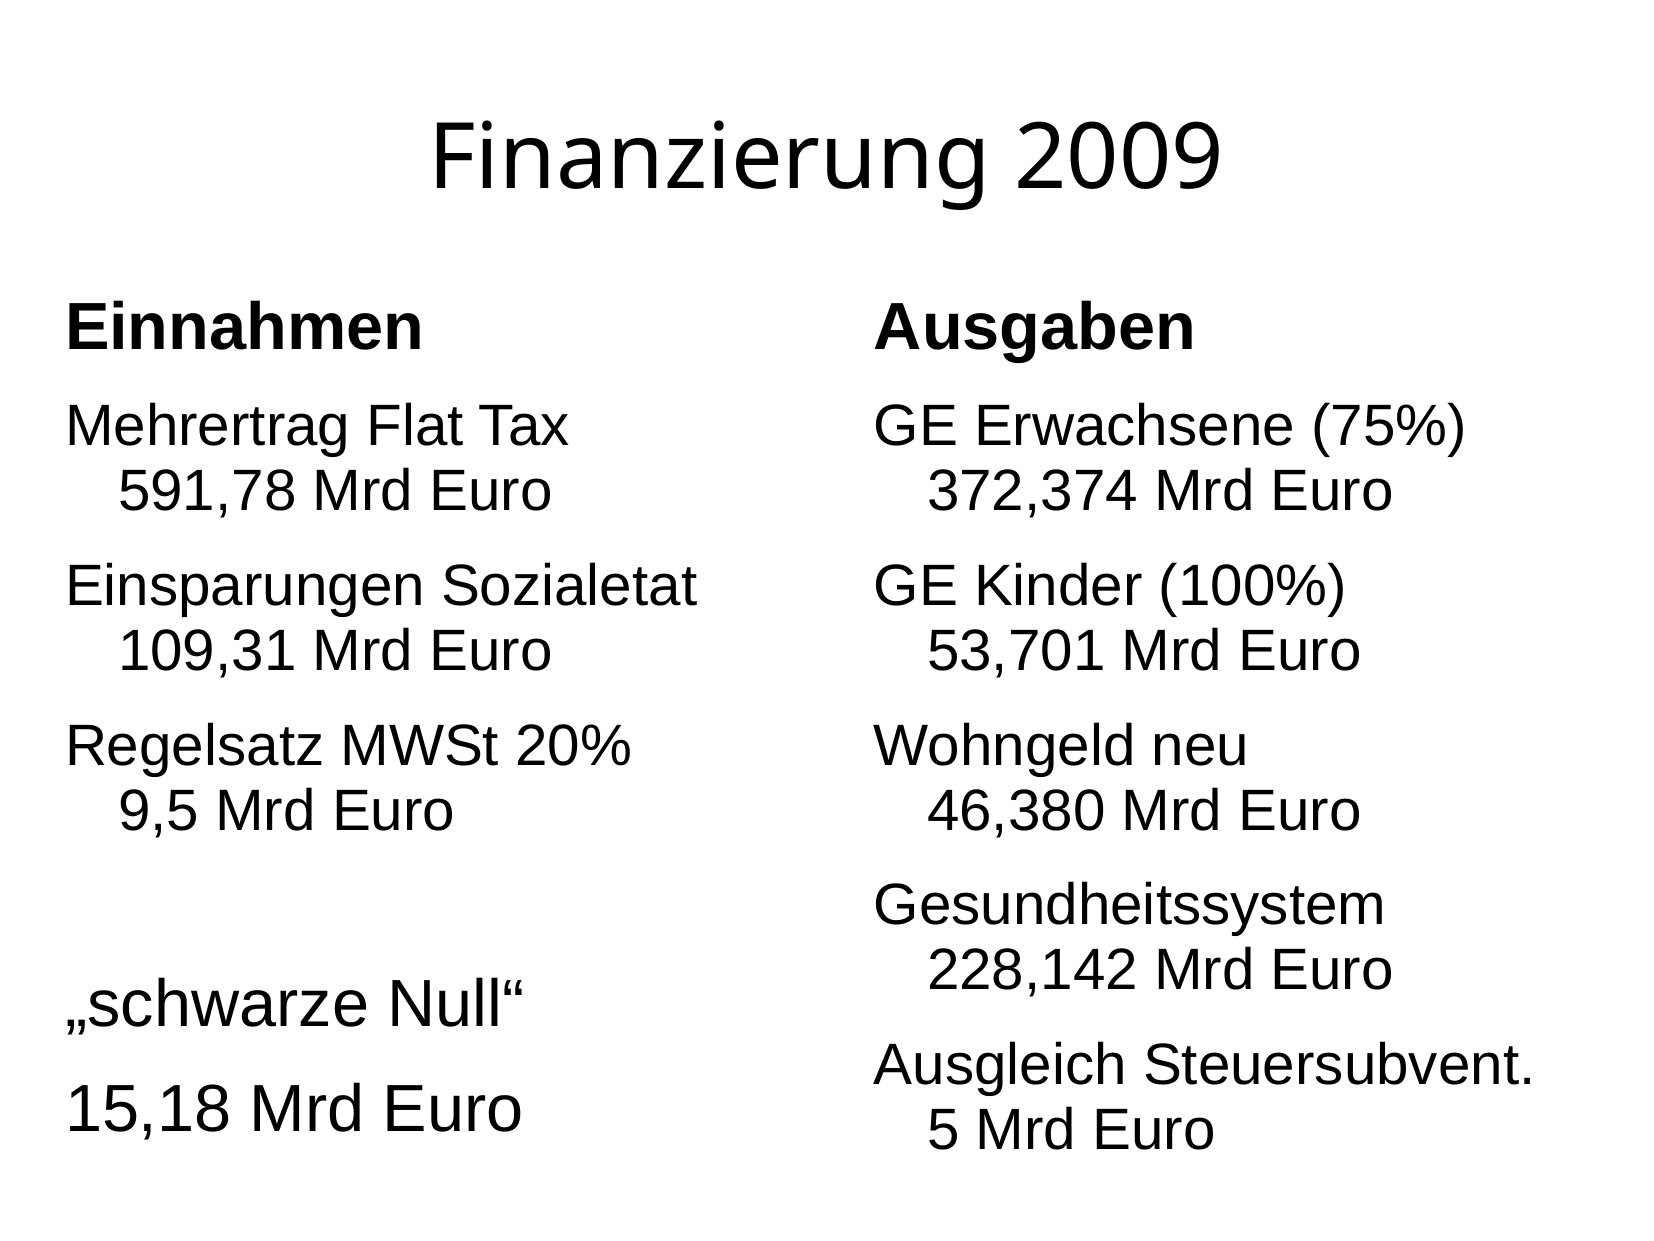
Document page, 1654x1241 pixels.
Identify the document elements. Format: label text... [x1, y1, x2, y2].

title Finanzierung 2009 [82, 56, 1571, 250]
list Ausgaben GE Erwachsene (75%) 372,374 Mrd Euro GE Kinder (100%) 53,701 Mrd Euro Wohngeld neu 46,380 Mrd Euro Gesundheitssystem 228,142 Mrd Euro Ausgleich Steuersubvent. 5 Mrd Euro [856, 288, 1607, 1160]
list Einnahmen Mehrertrag Flat Tax 591,78 Mrd Euro Einsparungen Sozialetat 109,31 Mrd Euro Regelsatz MWSt 20% 9,5 Mrd Euro „schwarze Null“ 15,18 Mrd Euro [47, 288, 798, 1144]
